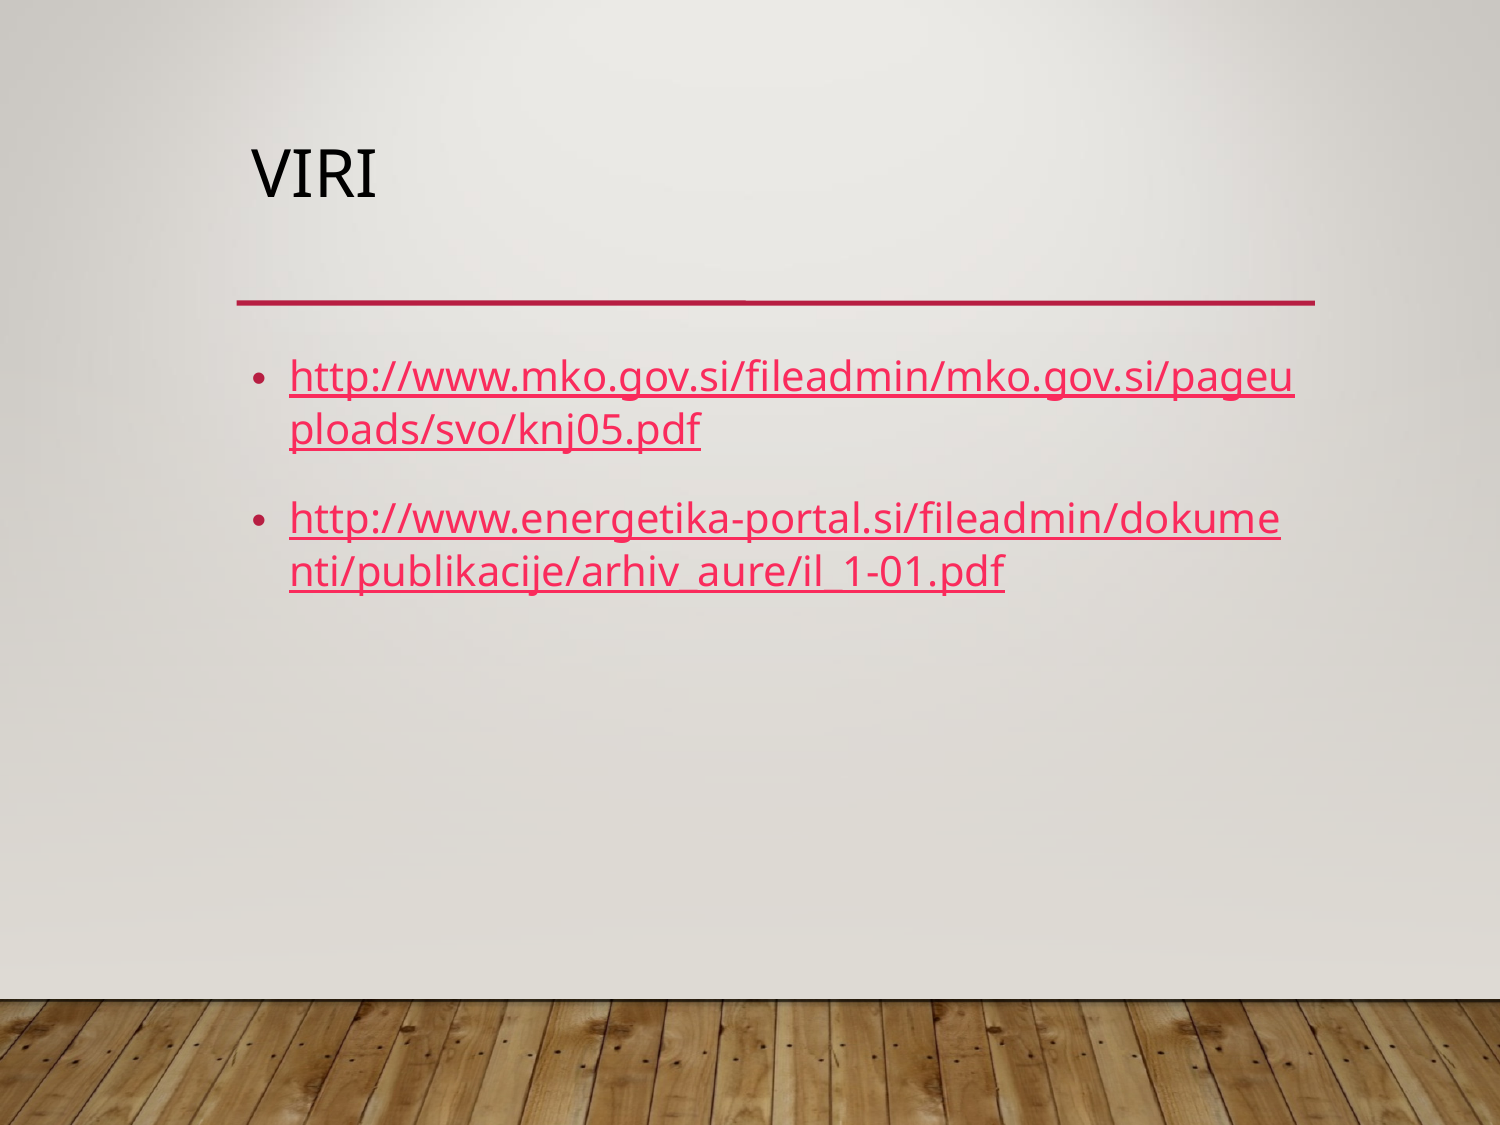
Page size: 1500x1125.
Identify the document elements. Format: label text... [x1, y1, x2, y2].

picture [0, 0, 1500, 395]
list http://www.mko.gov.si/fileadmin/mko.gov.si/pageuploads/svo/knj05.pdf http://www.energetika-portal.si/fileadmin/dokumenti/publikacije/arhiv_aure/il_1-01.pdf [236, 330, 1315, 897]
picture [0, 999, 1500, 1125]
title VIRI [236, 132, 1315, 305]
